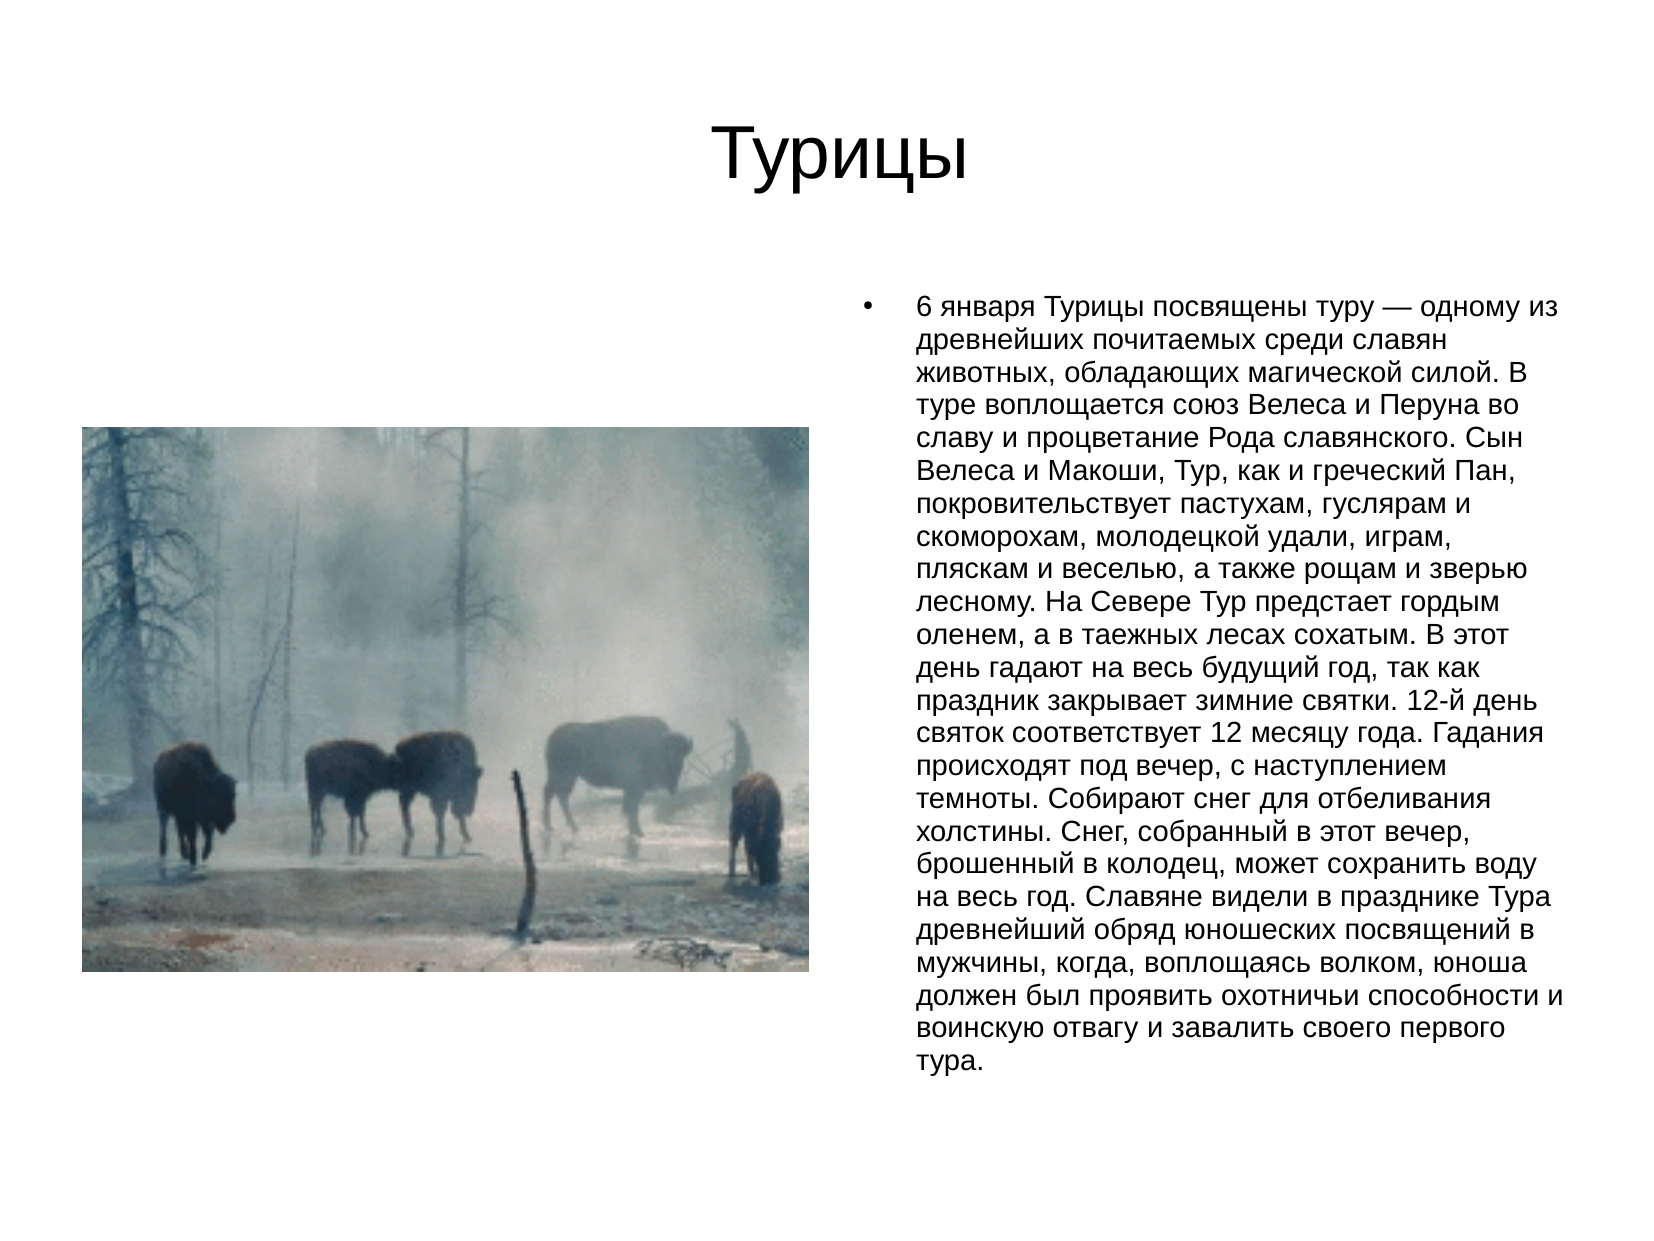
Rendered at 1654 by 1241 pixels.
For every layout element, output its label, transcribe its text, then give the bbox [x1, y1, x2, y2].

title Турицы [82, 49, 1571, 257]
list 6 января Турицы посвящены туру — одному из древнейших почитаемых среди славян животных, обладающих магической силой. В туре воплощается союз Велеса и Перуна во славу и процветание Рода славянского. Сын Велеса и Макоши, Тур, как и греческий Пан, покровительствует пастухам, гуслярам и скоморохам, молодецкой удали, играм, пляскам и веселью, а также рощам и зверью лесному. На Севере Тур предстает гордым оленем, а в таежных лесах сохатым. В этот день гадают на весь будущий год, так как праздник закрывает зимние святки. 12-й день святок соответствует 12 месяцу года. Гадания происходят под вечер, с наступлением темноты. Собирают снег для отбеливания холстины. Снег, собранный в этот вечер, брошенный в колодец, может сохранить воду на весь год. Славяне видели в празднике Тура древнейший обряд юношеских посвящений в мужчины, когда, воплощаясь волком, юноша должен был проявить охотничьи способности и воинскую отвагу и завалить своего первого тура. [845, 290, 1572, 1140]
picture [82, 427, 809, 972]
